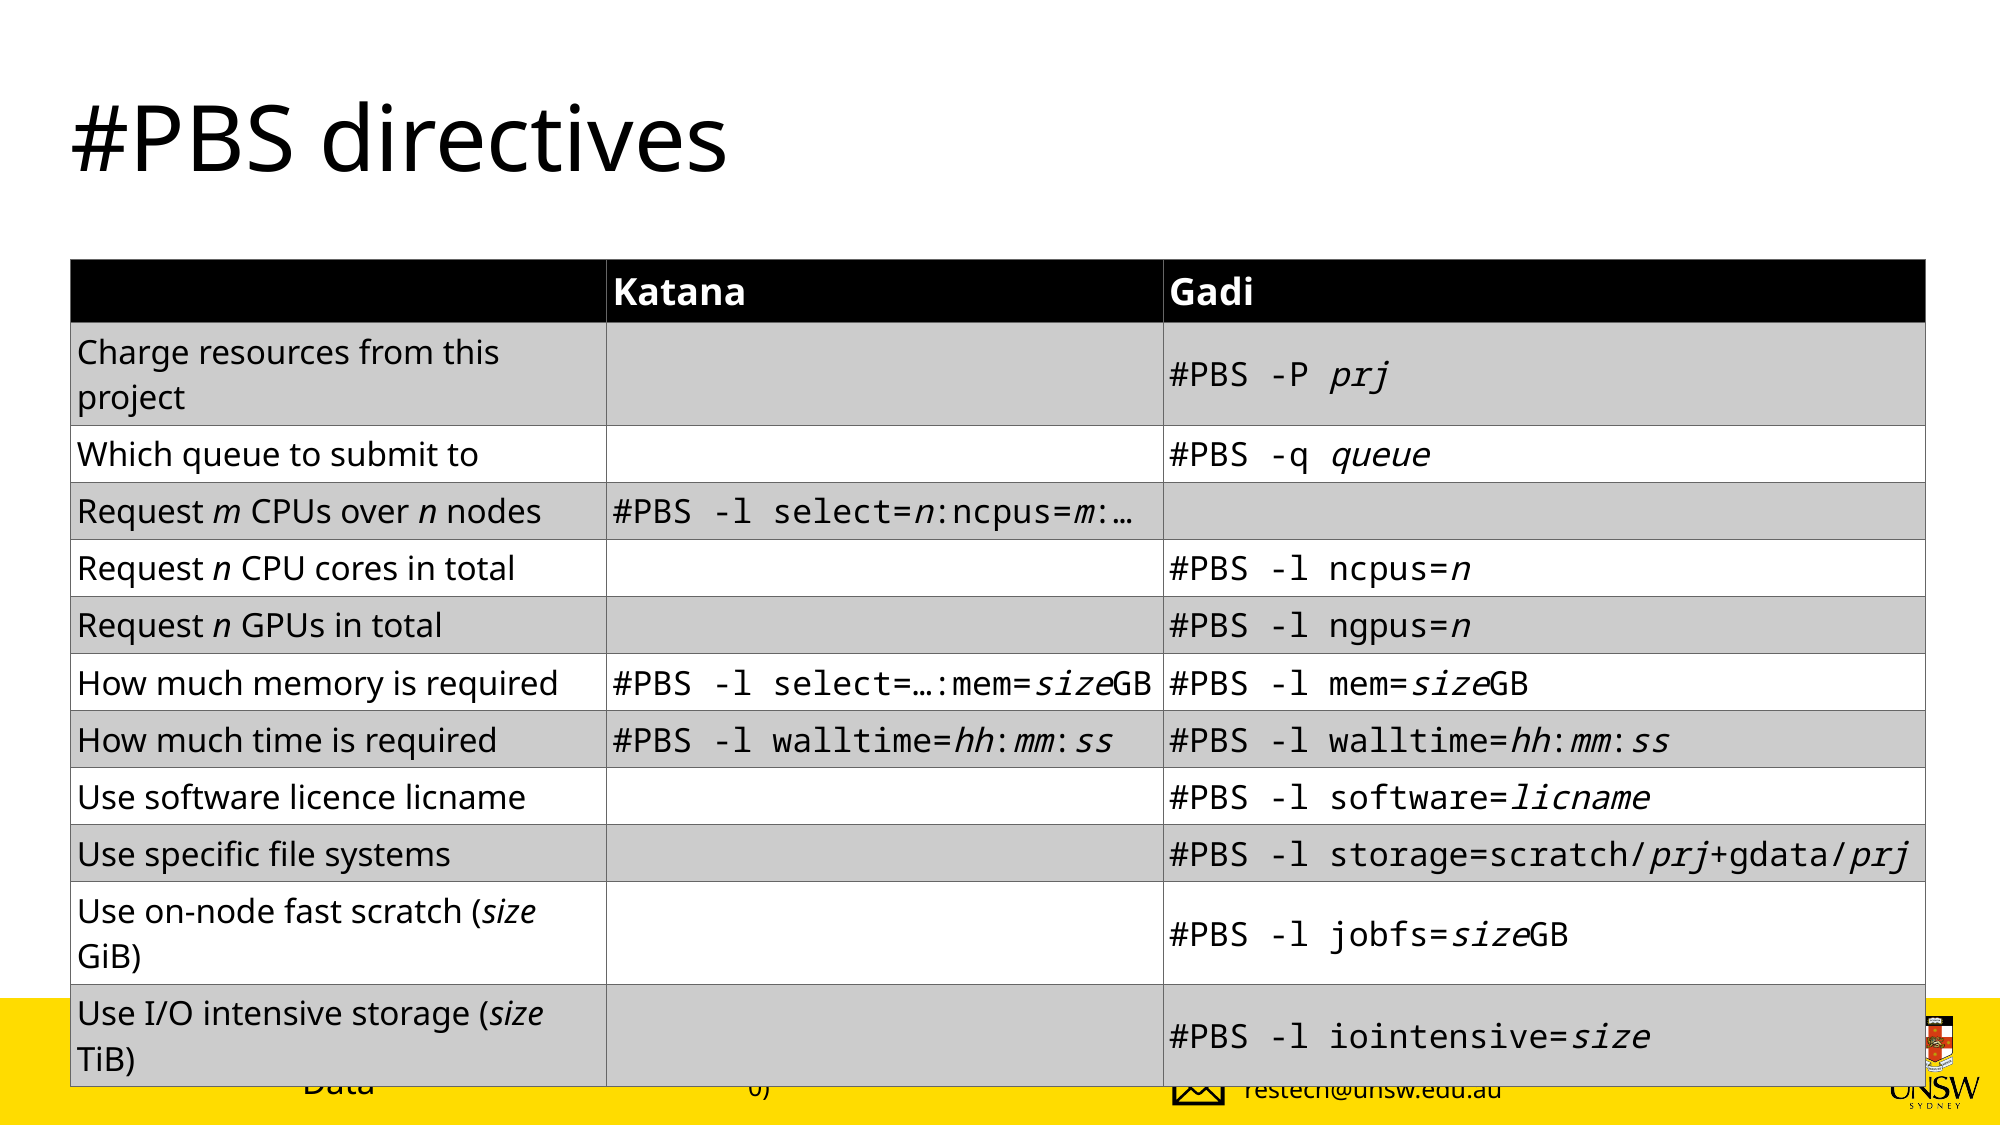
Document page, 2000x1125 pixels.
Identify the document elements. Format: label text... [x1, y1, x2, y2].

table_cell [1164, 483, 1925, 539]
table_cell [607, 597, 1163, 653]
table_cell Which queue to submit to [71, 426, 606, 482]
table_header Katana [607, 260, 1163, 322]
table_cell #PBS -l walltime=hh:mm:ss [607, 711, 1163, 767]
table_cell Request n CPU cores in total [71, 540, 606, 596]
table_cell #PBS -l walltime=hh:mm:ss [1164, 711, 1925, 767]
table_cell #PBS -l ncpus=n [1164, 540, 1925, 596]
table_cell #PBS -l select=…:mem=sizeGB [607, 654, 1163, 710]
table_cell How much memory is required [71, 654, 606, 710]
table_cell Use specific file systems [71, 825, 606, 881]
picture [1890, 1016, 1980, 1109]
table_cell #PBS -l ngpus=n [1164, 597, 1925, 653]
table_cell Use on-node fast scratch (size GiB) [71, 882, 606, 984]
table_cell Request n GPUs in total [71, 597, 606, 653]
table_cell [607, 768, 1163, 824]
table_cell #PBS -l jobfs=sizeGB [1164, 882, 1925, 984]
table_cell #PBS -l software=licname [1164, 768, 1925, 824]
table_cell [607, 426, 1163, 482]
table_cell Use software licence licname [71, 768, 606, 824]
table_cell [607, 985, 1163, 1086]
table_cell #PBS -q queue [1164, 426, 1925, 482]
table_cell #PBS -l select=n:ncpus=m:… [607, 483, 1163, 539]
table_cell #PBS -l iointensive=size [1164, 985, 1925, 1086]
table_cell [607, 540, 1163, 596]
table_cell #PBS -l mem=sizeGB [1164, 654, 1925, 710]
table_cell #PBS -l storage=scratch/prj+gdata/prj [1164, 825, 1925, 881]
table_cell Request m CPUs over n nodes [71, 483, 606, 539]
table_cell [607, 882, 1163, 984]
title #PBS directives [70, 41, 1926, 231]
table_cell How much time is required [71, 711, 606, 767]
table_cell [607, 825, 1163, 881]
table_cell Charge resources from this project [71, 323, 606, 425]
table_cell Use I/O intensive storage (size TiB) [71, 985, 606, 1086]
table_header Gadi [1164, 260, 1925, 322]
table_cell [607, 323, 1163, 425]
table_cell #PBS -P prj [1164, 323, 1925, 425]
table_header [71, 260, 606, 322]
